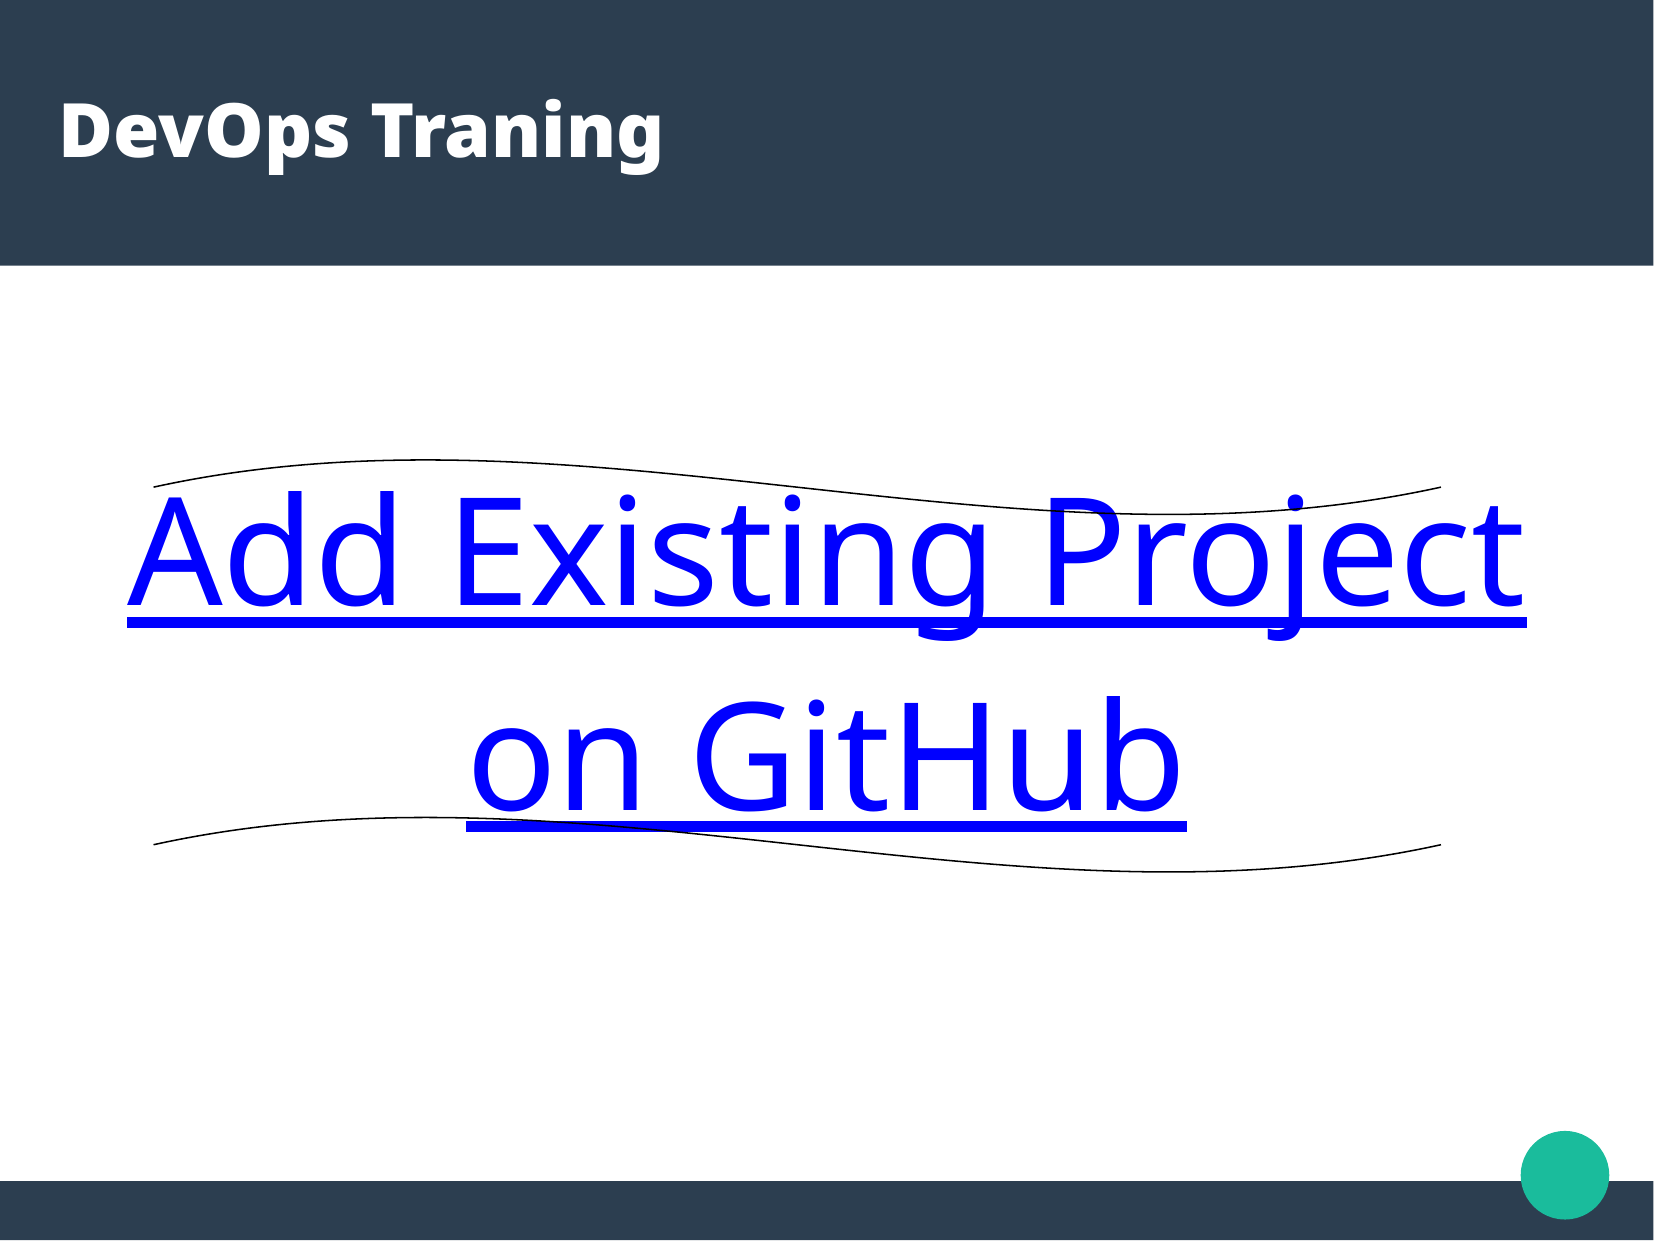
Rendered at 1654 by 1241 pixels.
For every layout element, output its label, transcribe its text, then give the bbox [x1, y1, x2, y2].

title DevOps Traning [59, 49, 1595, 207]
subtitle Add Existing Project on GitHub [82, 290, 1571, 1010]
